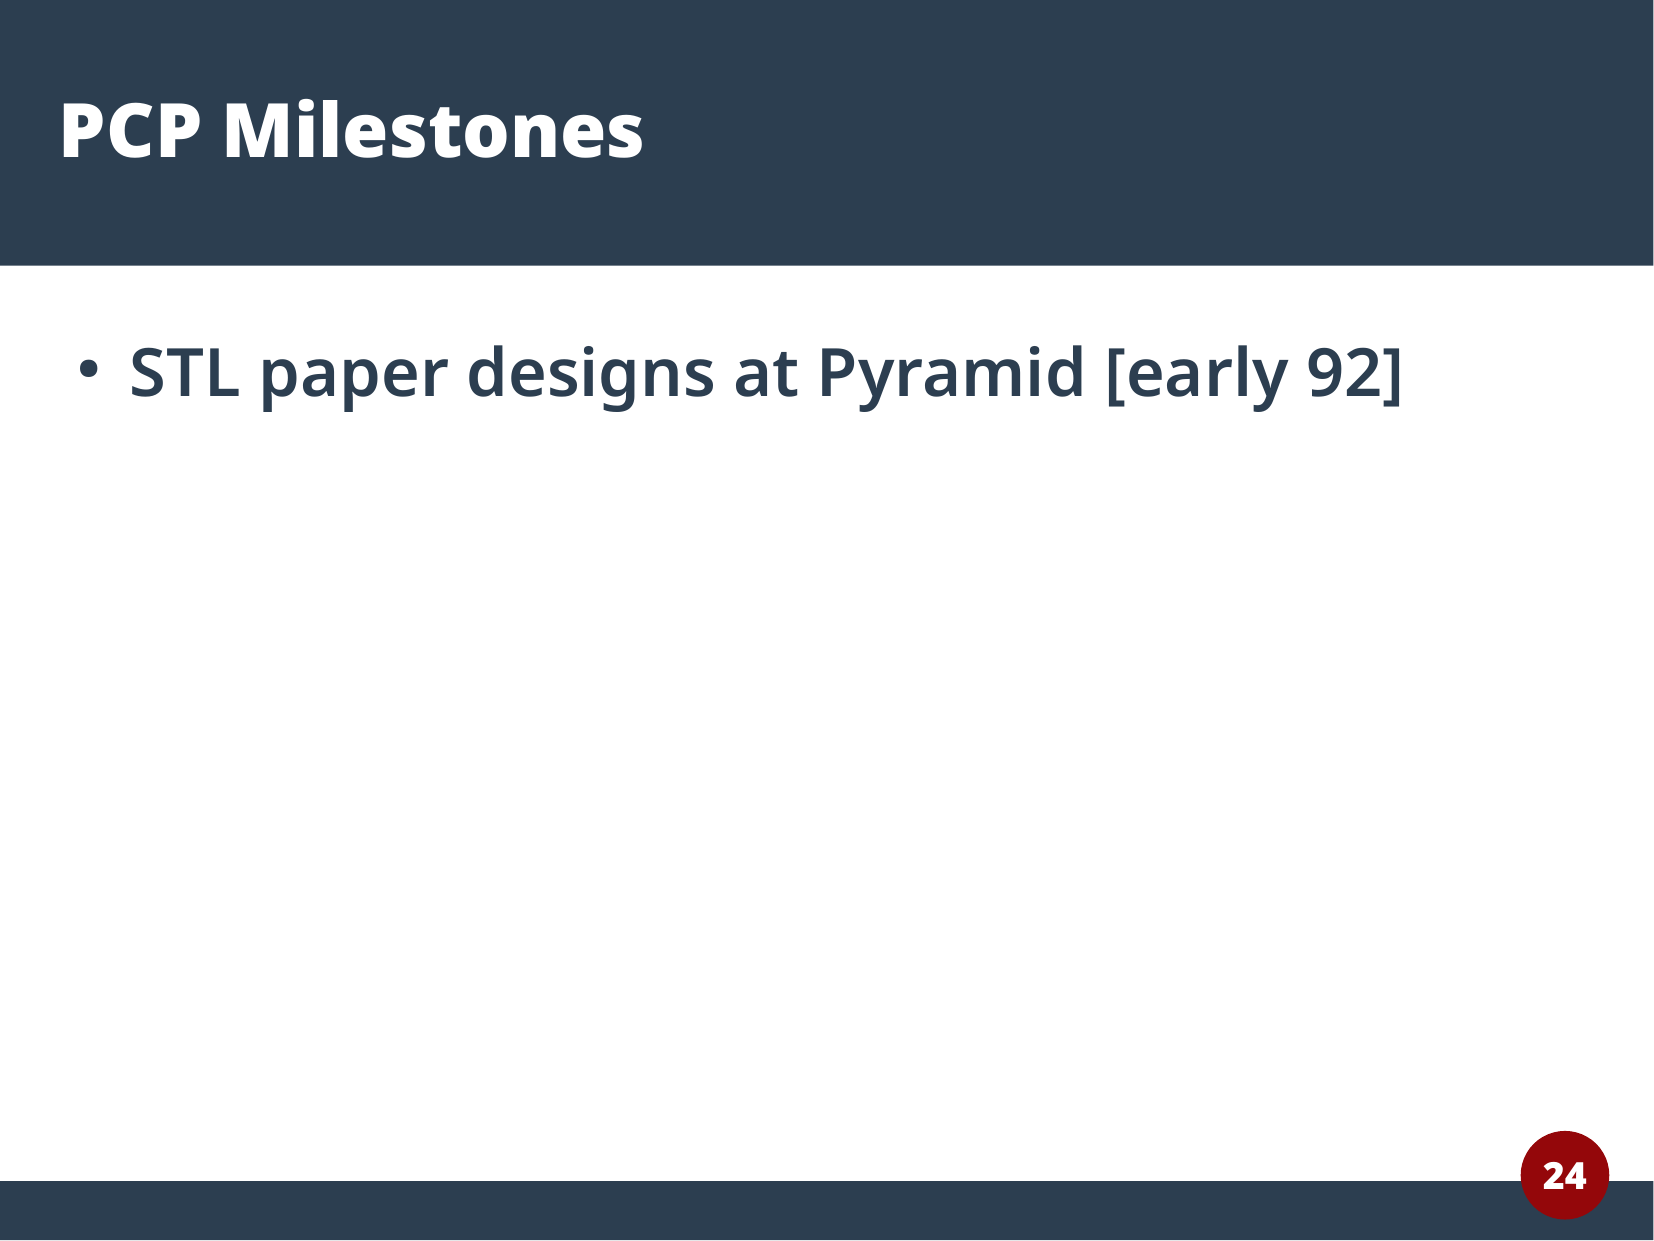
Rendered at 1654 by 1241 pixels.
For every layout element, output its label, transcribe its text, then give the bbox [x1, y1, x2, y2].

list STL paper designs at Pyramid [early 92] [59, 324, 1595, 1152]
title PCP Milestones [59, 49, 1595, 207]
